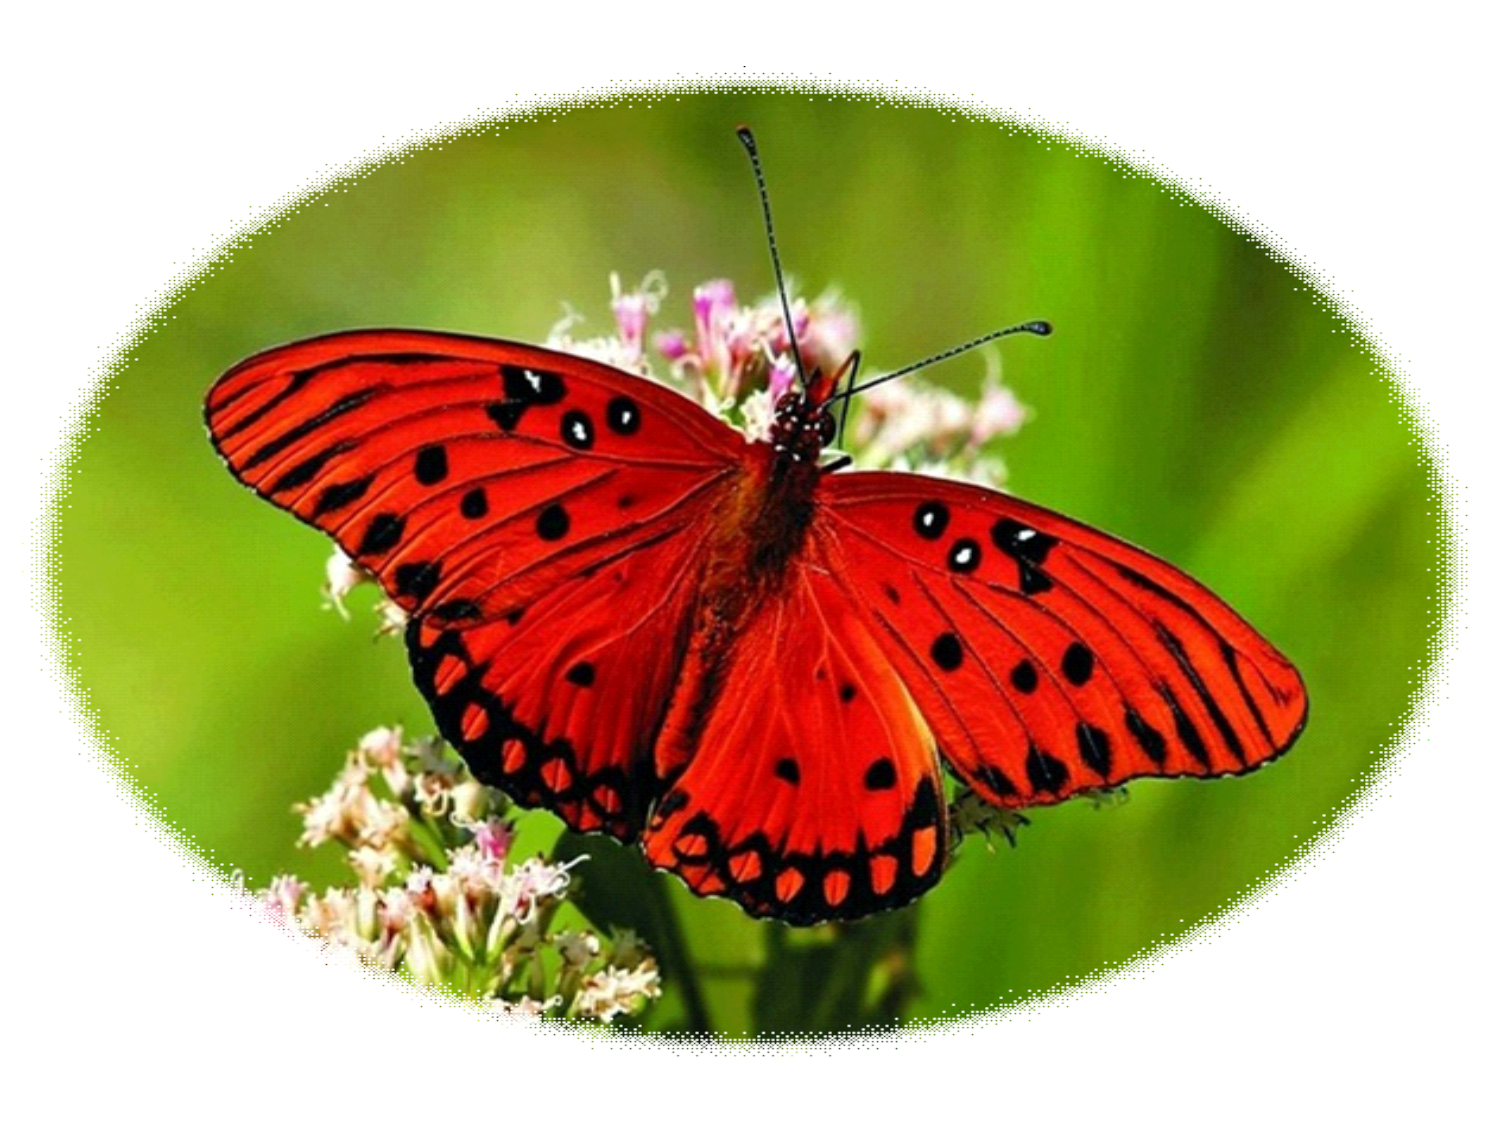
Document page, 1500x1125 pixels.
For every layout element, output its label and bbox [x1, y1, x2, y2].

picture [22, 66, 1478, 1064]
